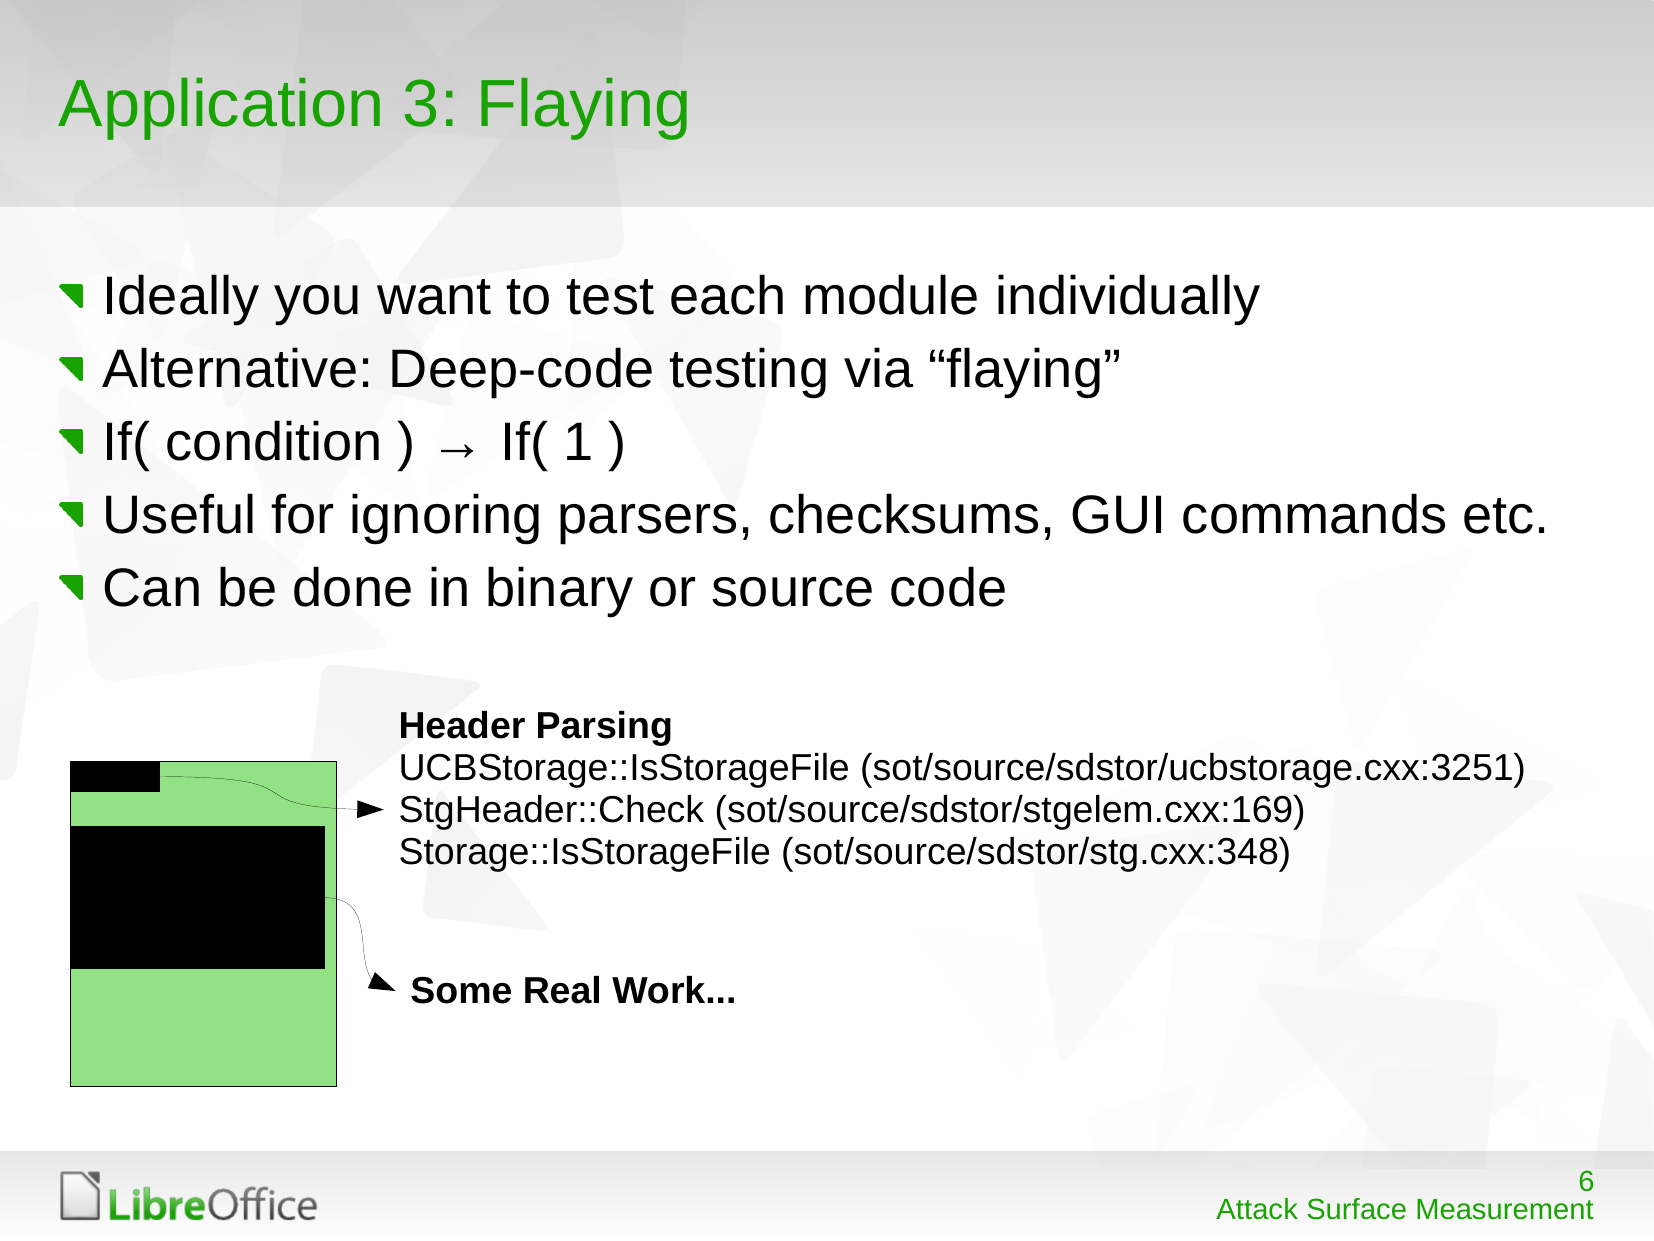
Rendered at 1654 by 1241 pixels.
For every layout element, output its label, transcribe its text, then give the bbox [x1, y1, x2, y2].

text_box [70, 761, 337, 1087]
title Application 3: Flaying [59, 29, 1595, 178]
text_box Header Parsing UCBStorage::IsStorageFile (sot/source/sdstor/ucbstorage.cxx:3251) StgHeader::Check (sot/source/sdstor/stgelem.cxx:169) Storage::IsStorageFile (sot/source/sdstor/stg.cxx:348) [383, 697, 1601, 922]
list Ideally you want to test each module individually Alternative: Deep-code testing via “flaying” If( condition ) → If( 1 ) Useful for ignoring parsers, checksums, GUI commands etc. Can be done in binary or source code [59, 265, 1595, 1114]
text_box Some Real Work... [395, 962, 798, 1020]
picture [41, 1152, 337, 1240]
picture [0, 0, 783, 931]
picture [915, 548, 1654, 1169]
